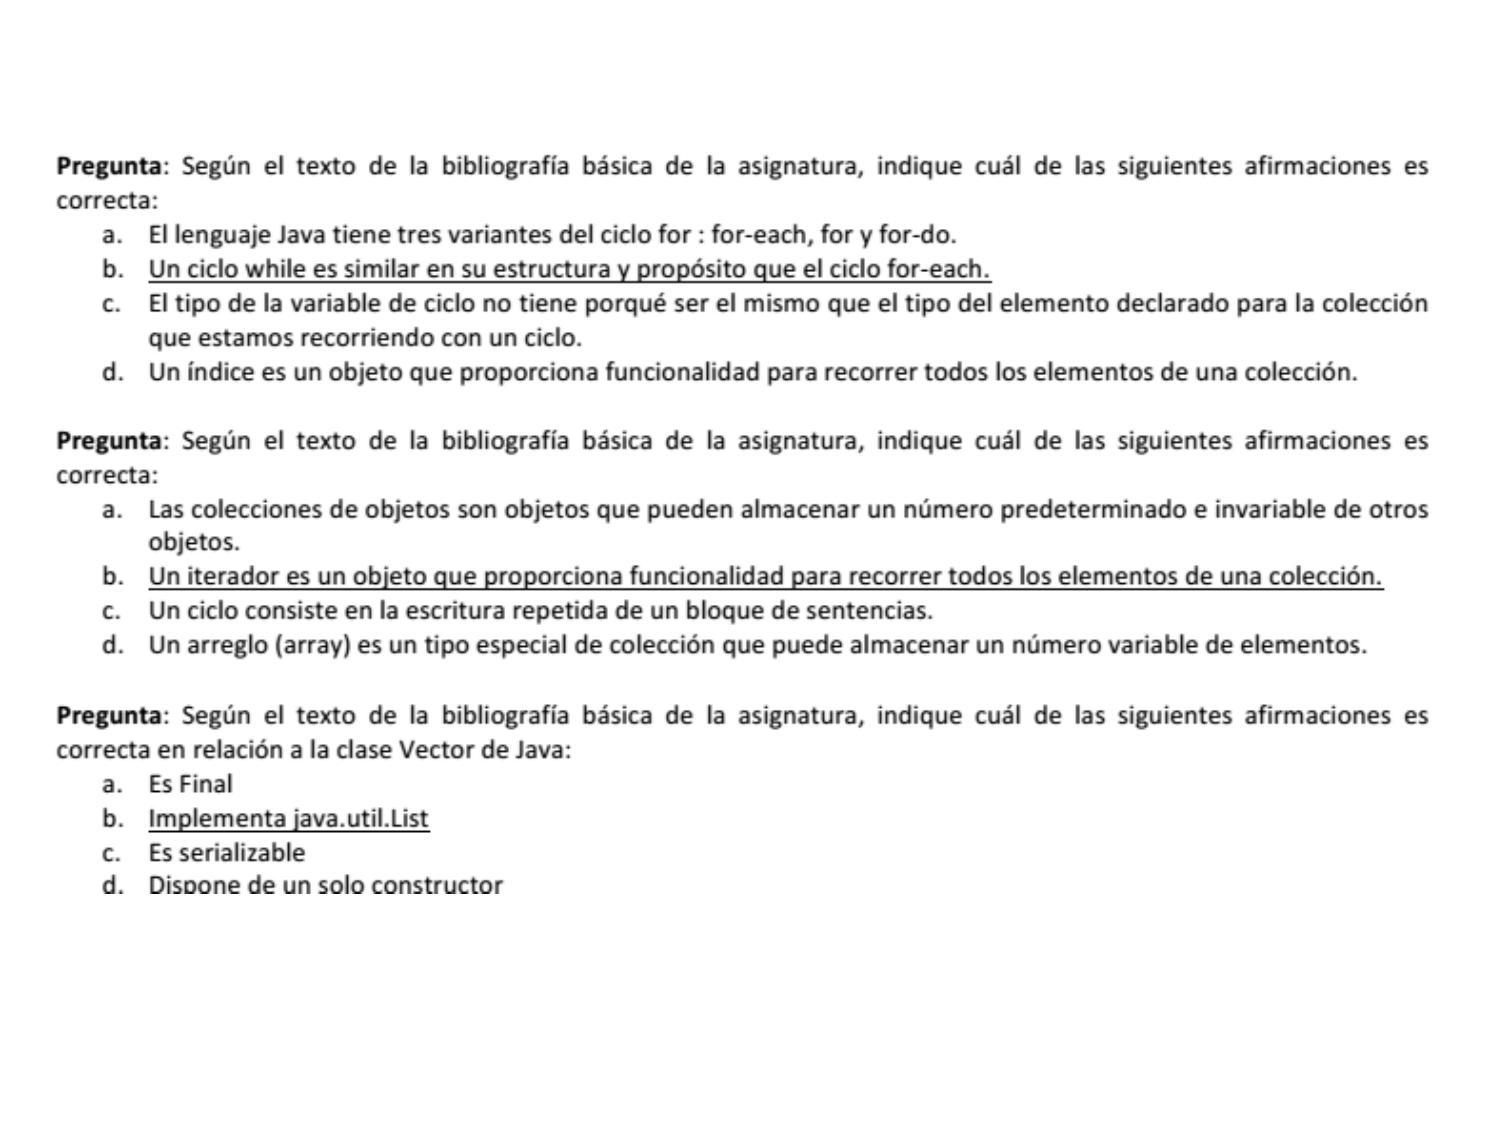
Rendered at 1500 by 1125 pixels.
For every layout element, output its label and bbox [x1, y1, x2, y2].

picture [29, 148, 1480, 894]
